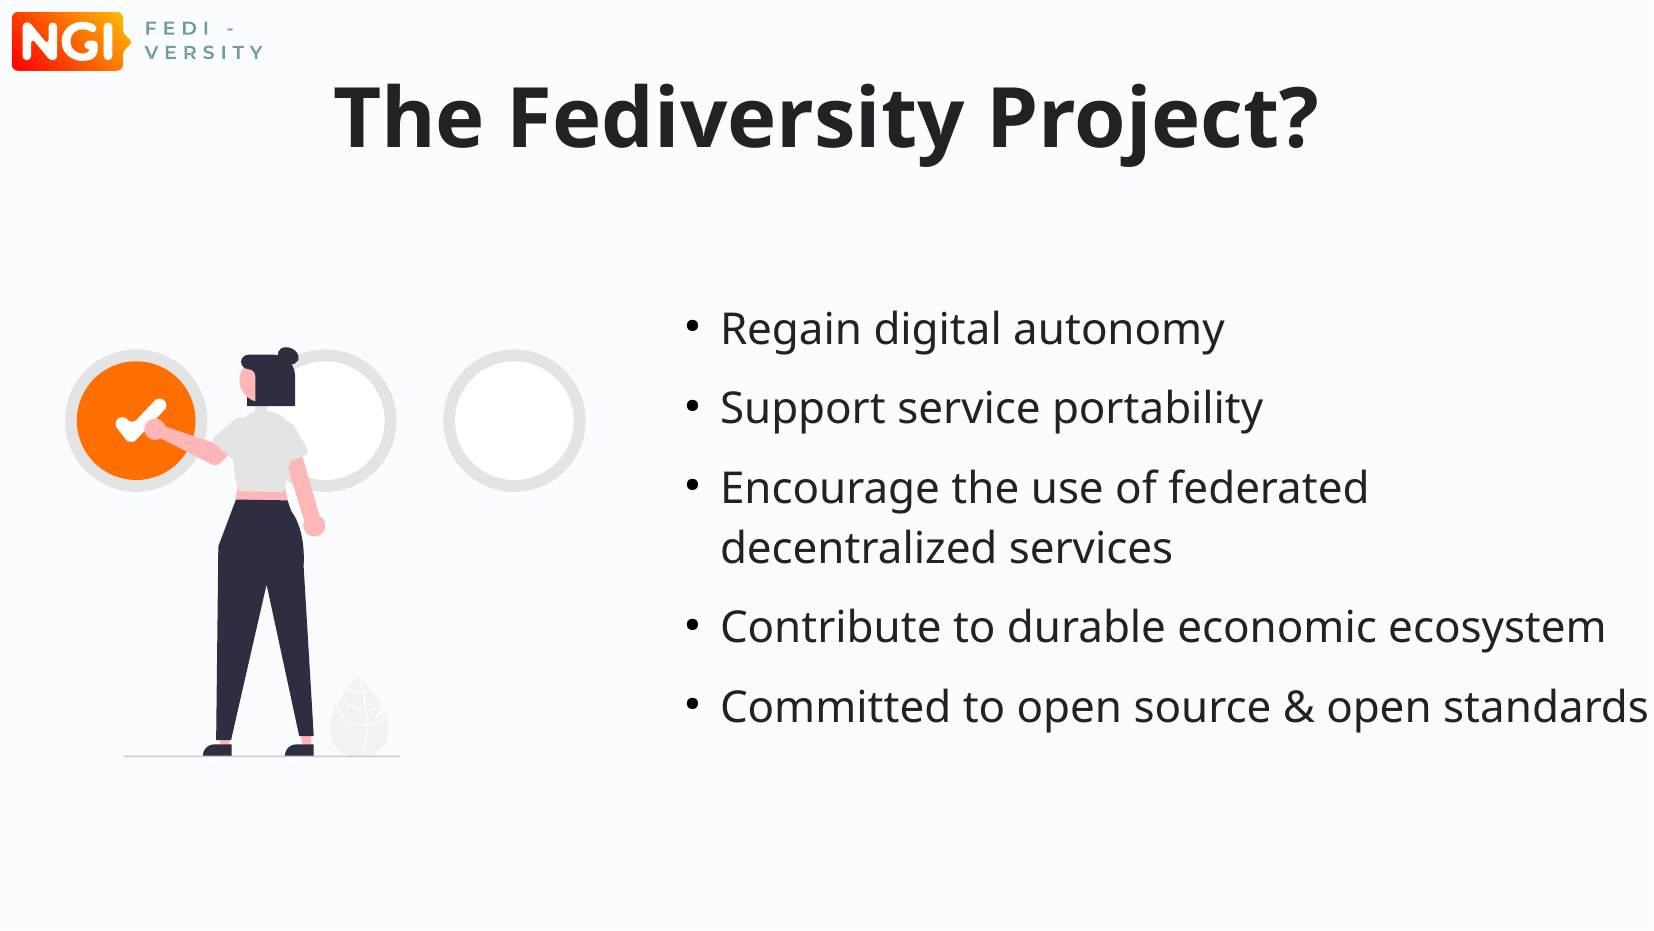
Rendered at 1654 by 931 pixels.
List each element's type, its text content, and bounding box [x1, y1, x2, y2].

picture [64, 347, 586, 758]
title The Fediversity Project? [82, 37, 1571, 193]
list Regain digital autonomy Support service portability Encourage the use of federated decentralized services Contribute to durable economic ecosystem Committed to open source & open standards [673, 217, 1654, 758]
